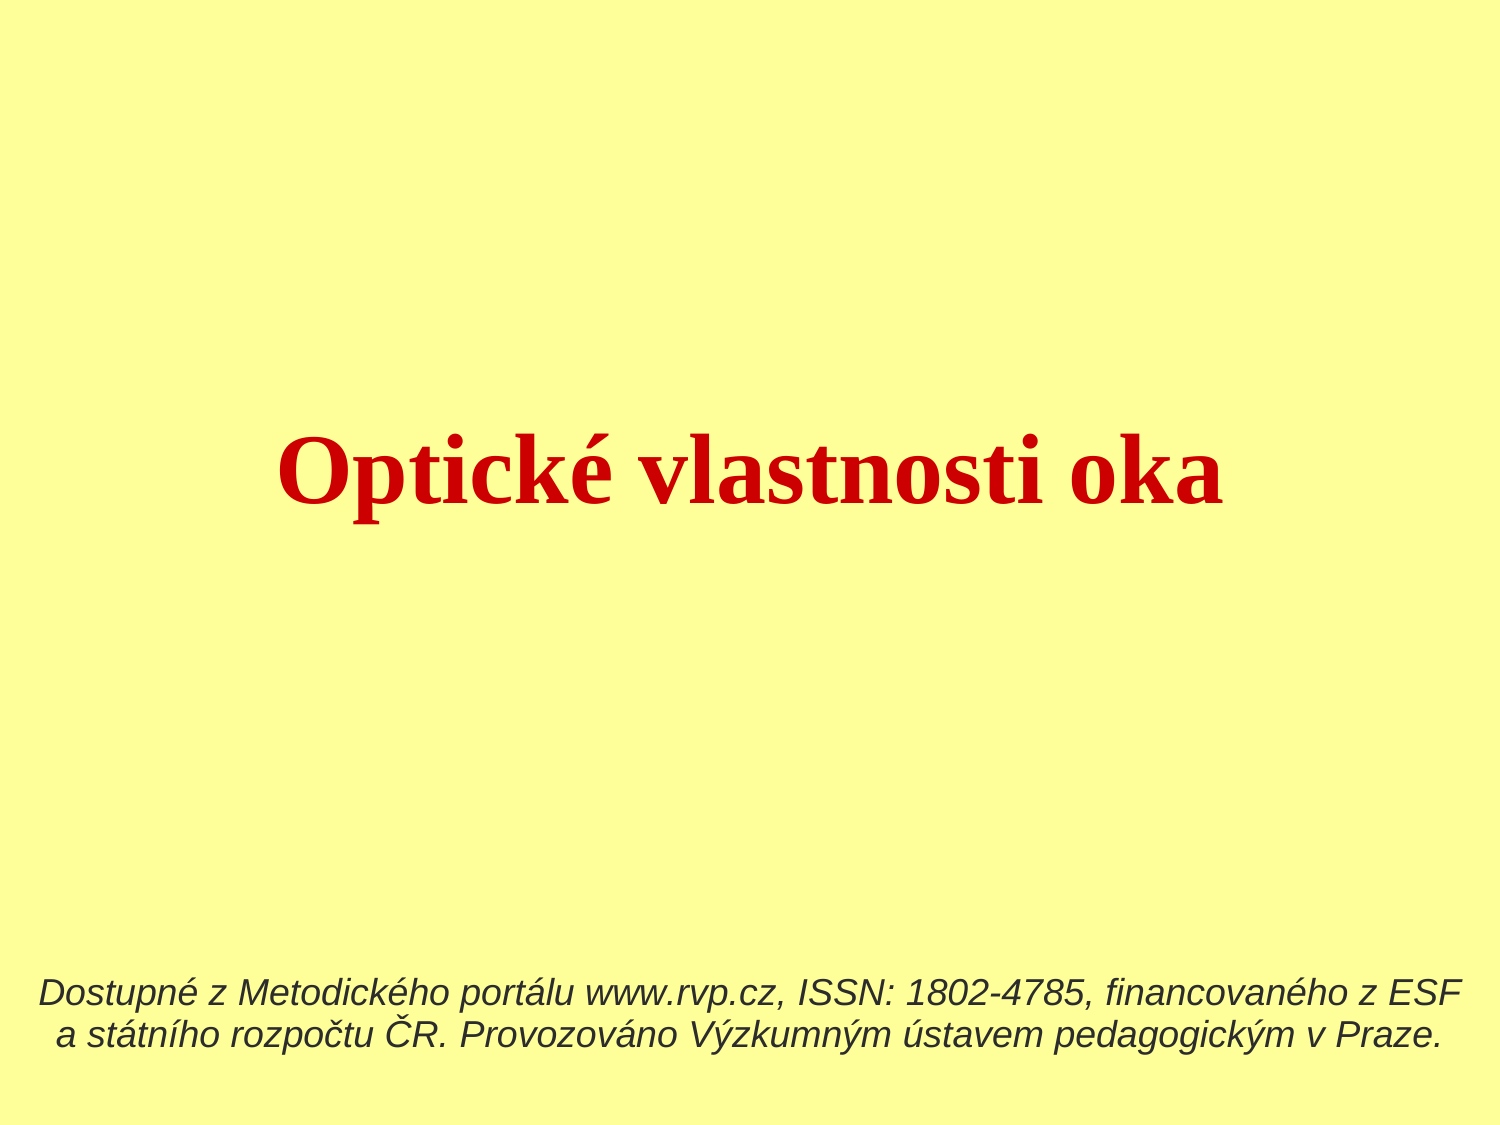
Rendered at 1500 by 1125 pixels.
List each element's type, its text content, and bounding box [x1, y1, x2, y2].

title Optické vlastnosti oka [112, 349, 1388, 591]
text_box Dostupné z Metodického portálu www.rvp.cz, ISSN: 1802-4785, financovaného z ESF a státního rozpočtu ČR. Provozováno Výzkumným ústavem pedagogickým v Praze. [0, 964, 1500, 1064]
